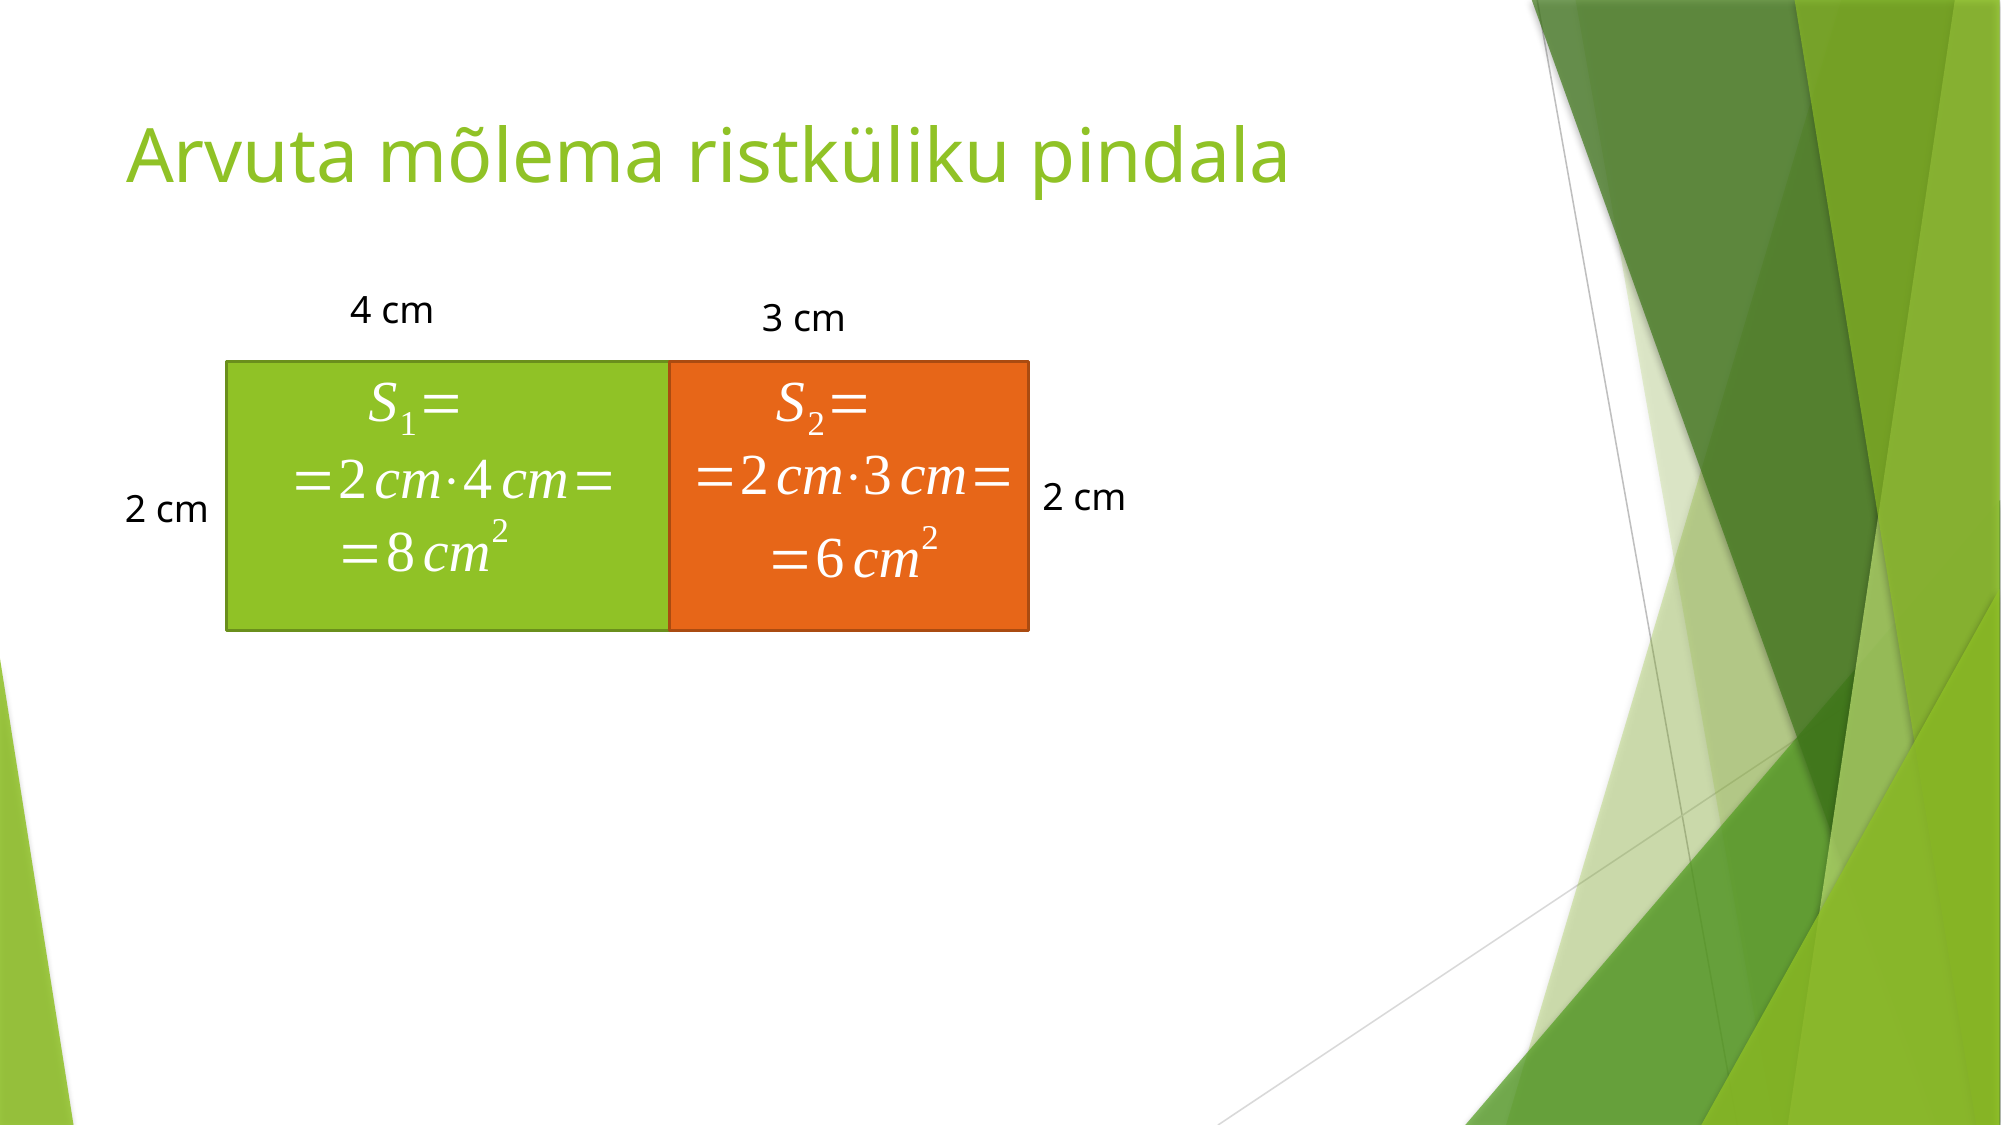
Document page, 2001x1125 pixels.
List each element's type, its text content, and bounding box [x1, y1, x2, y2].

chart [754, 517, 945, 591]
text_box 3 cm [747, 286, 861, 347]
title Arvuta mõlema ristküliku pindala [111, 99, 1522, 317]
text_box 4 cm [335, 278, 450, 339]
chart [277, 446, 631, 584]
text_box 2 cm [1027, 465, 1142, 526]
chart [360, 370, 478, 443]
text_box 2 cm [110, 477, 224, 538]
chart [679, 370, 1029, 508]
text_box [226, 361, 1029, 631]
